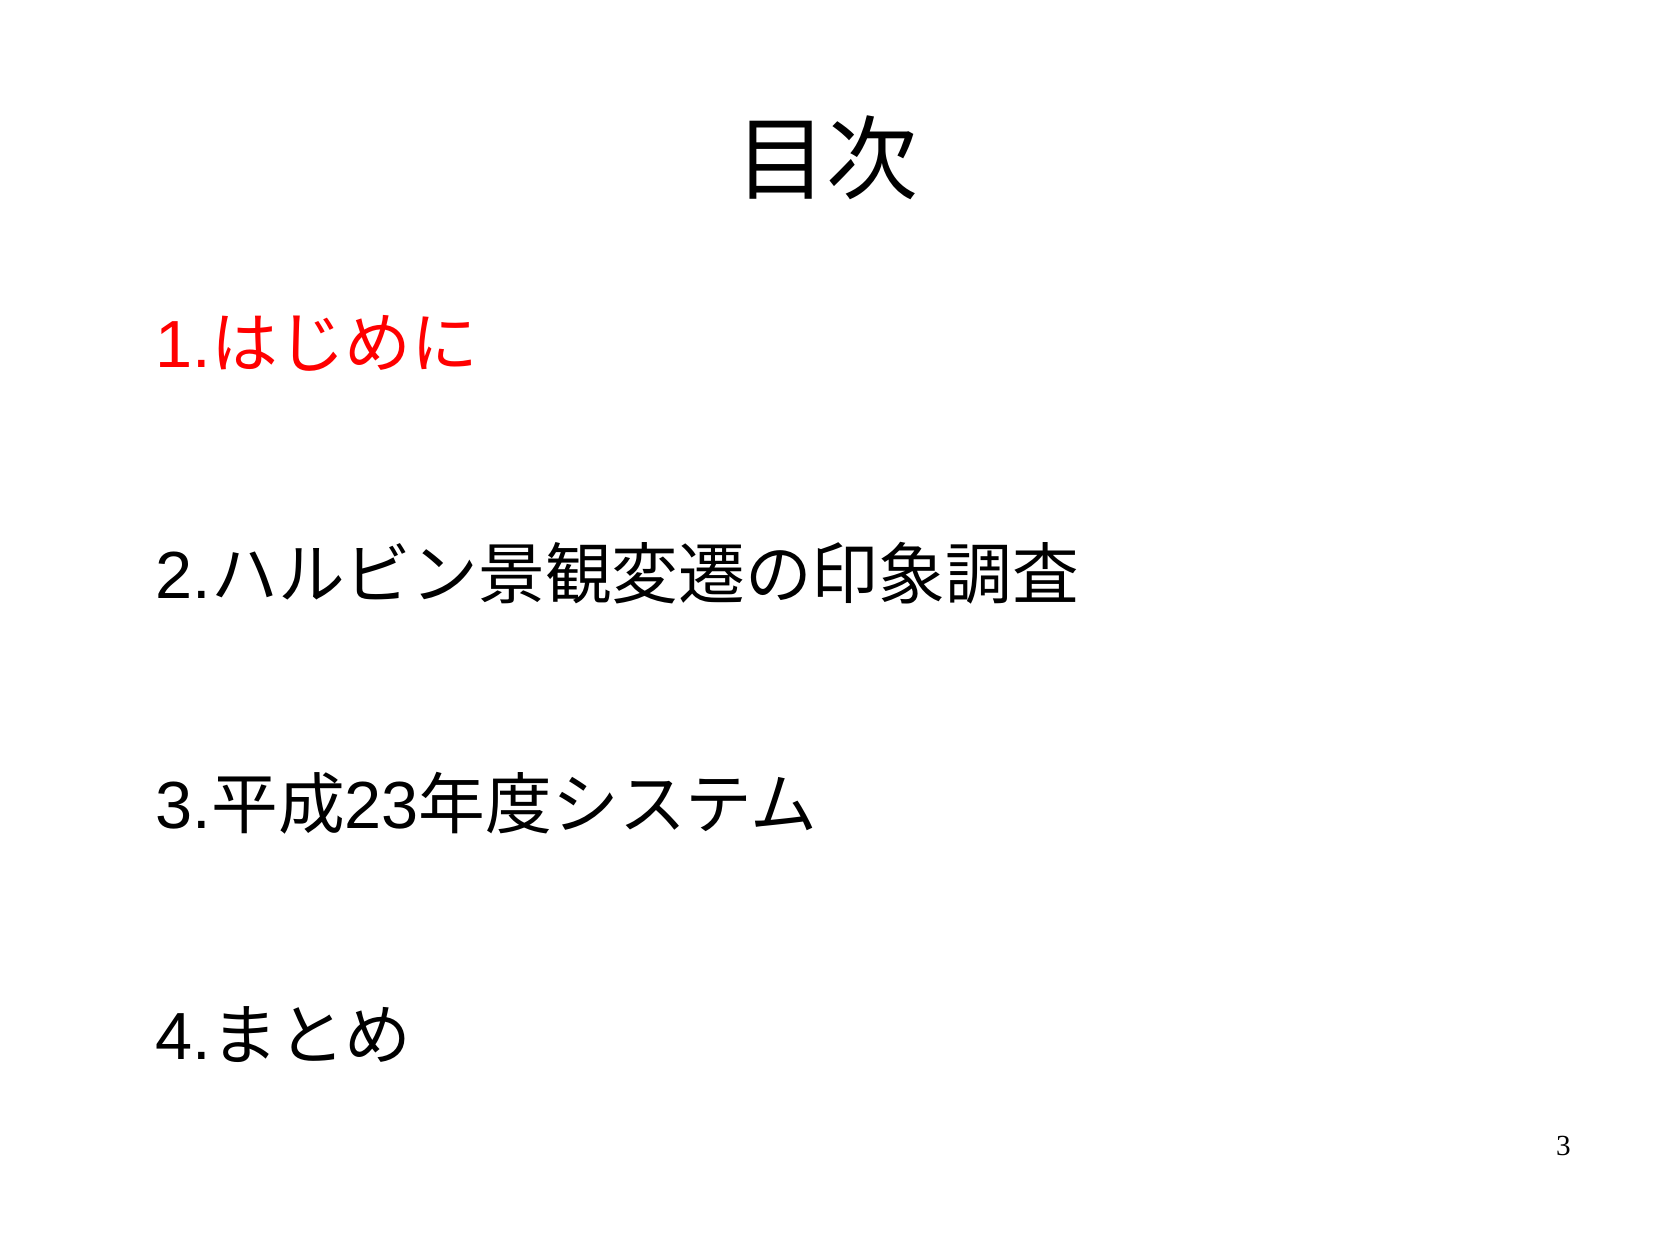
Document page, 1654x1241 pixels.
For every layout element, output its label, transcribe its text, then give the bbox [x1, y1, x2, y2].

title 目次 [82, 49, 1571, 257]
list 1.はじめに 2.ハルビン景観変遷の印象調査 3.平成23年度システム 4.まとめ [82, 290, 1571, 1109]
